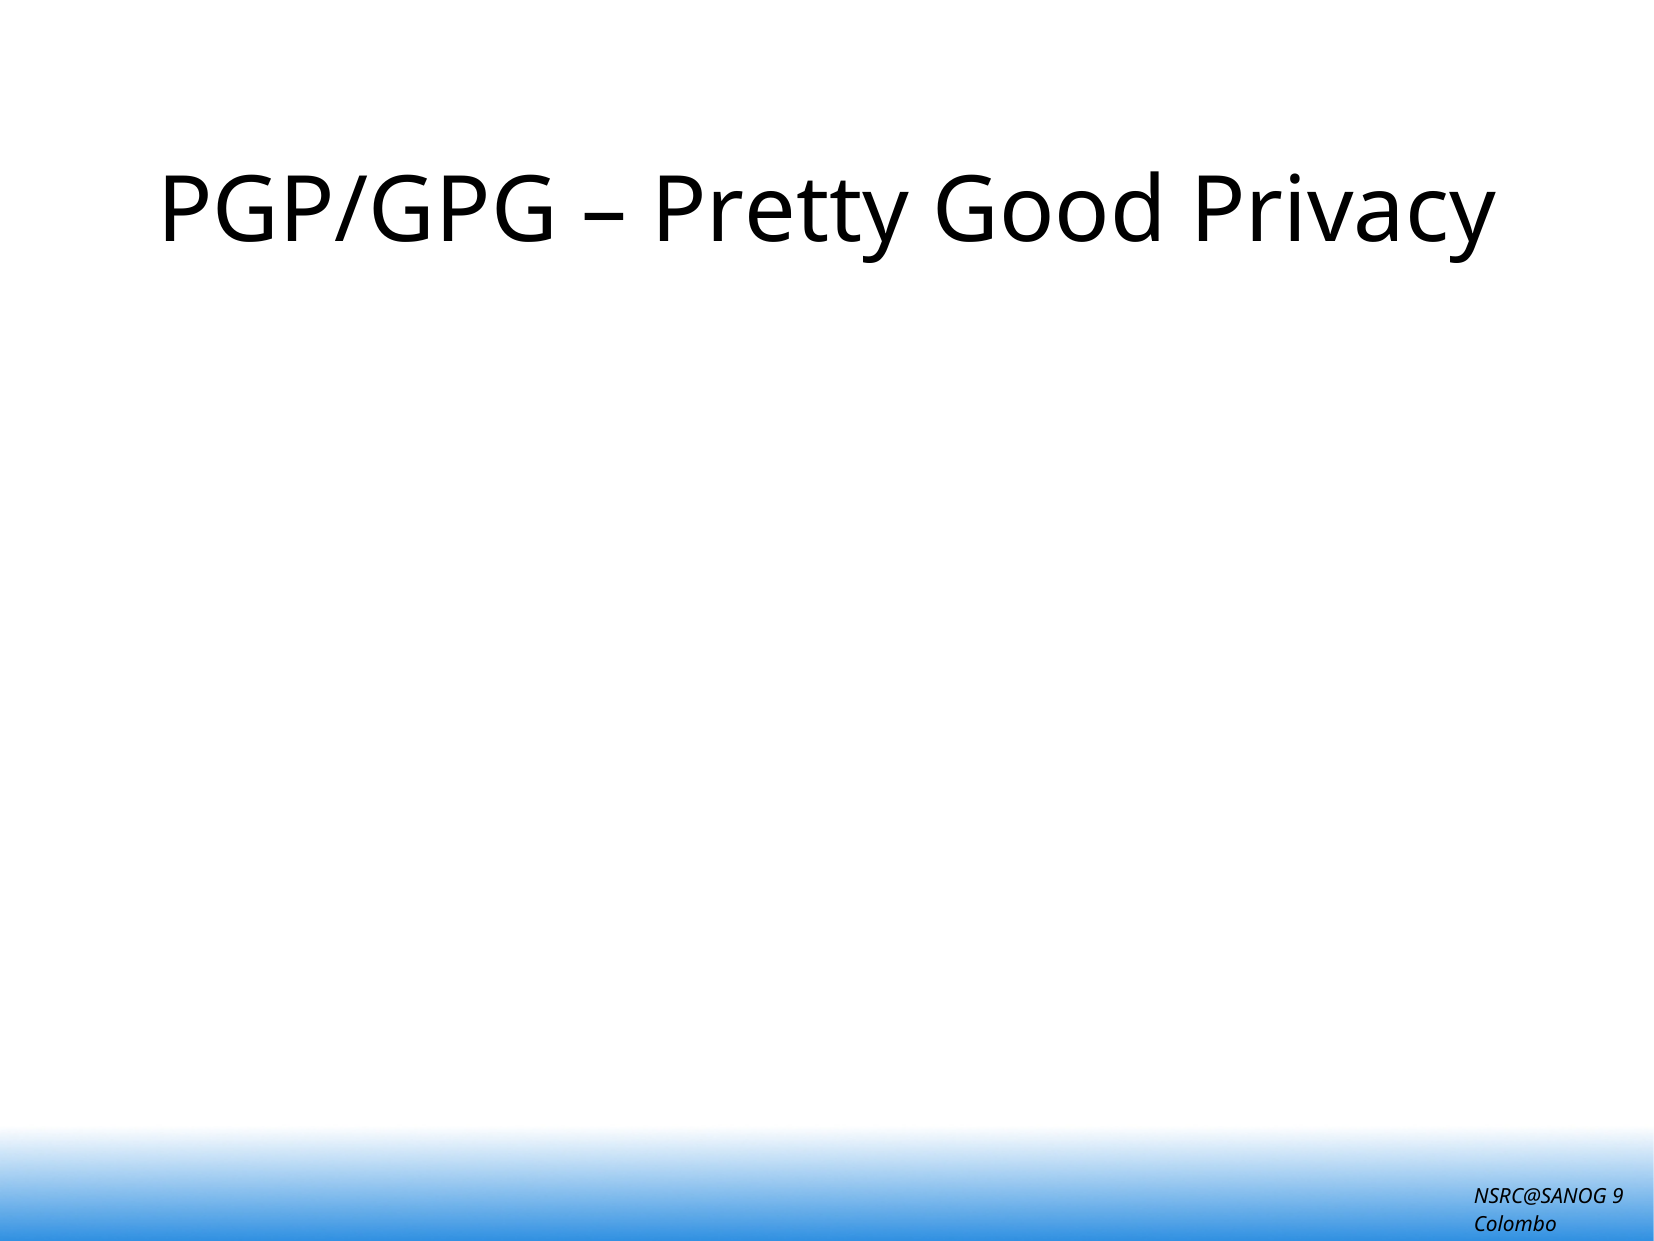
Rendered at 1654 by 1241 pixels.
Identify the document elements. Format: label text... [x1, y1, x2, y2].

title PGP/GPG – Pretty Good Privacy [121, 102, 1534, 310]
picture [0, 1124, 1654, 1241]
